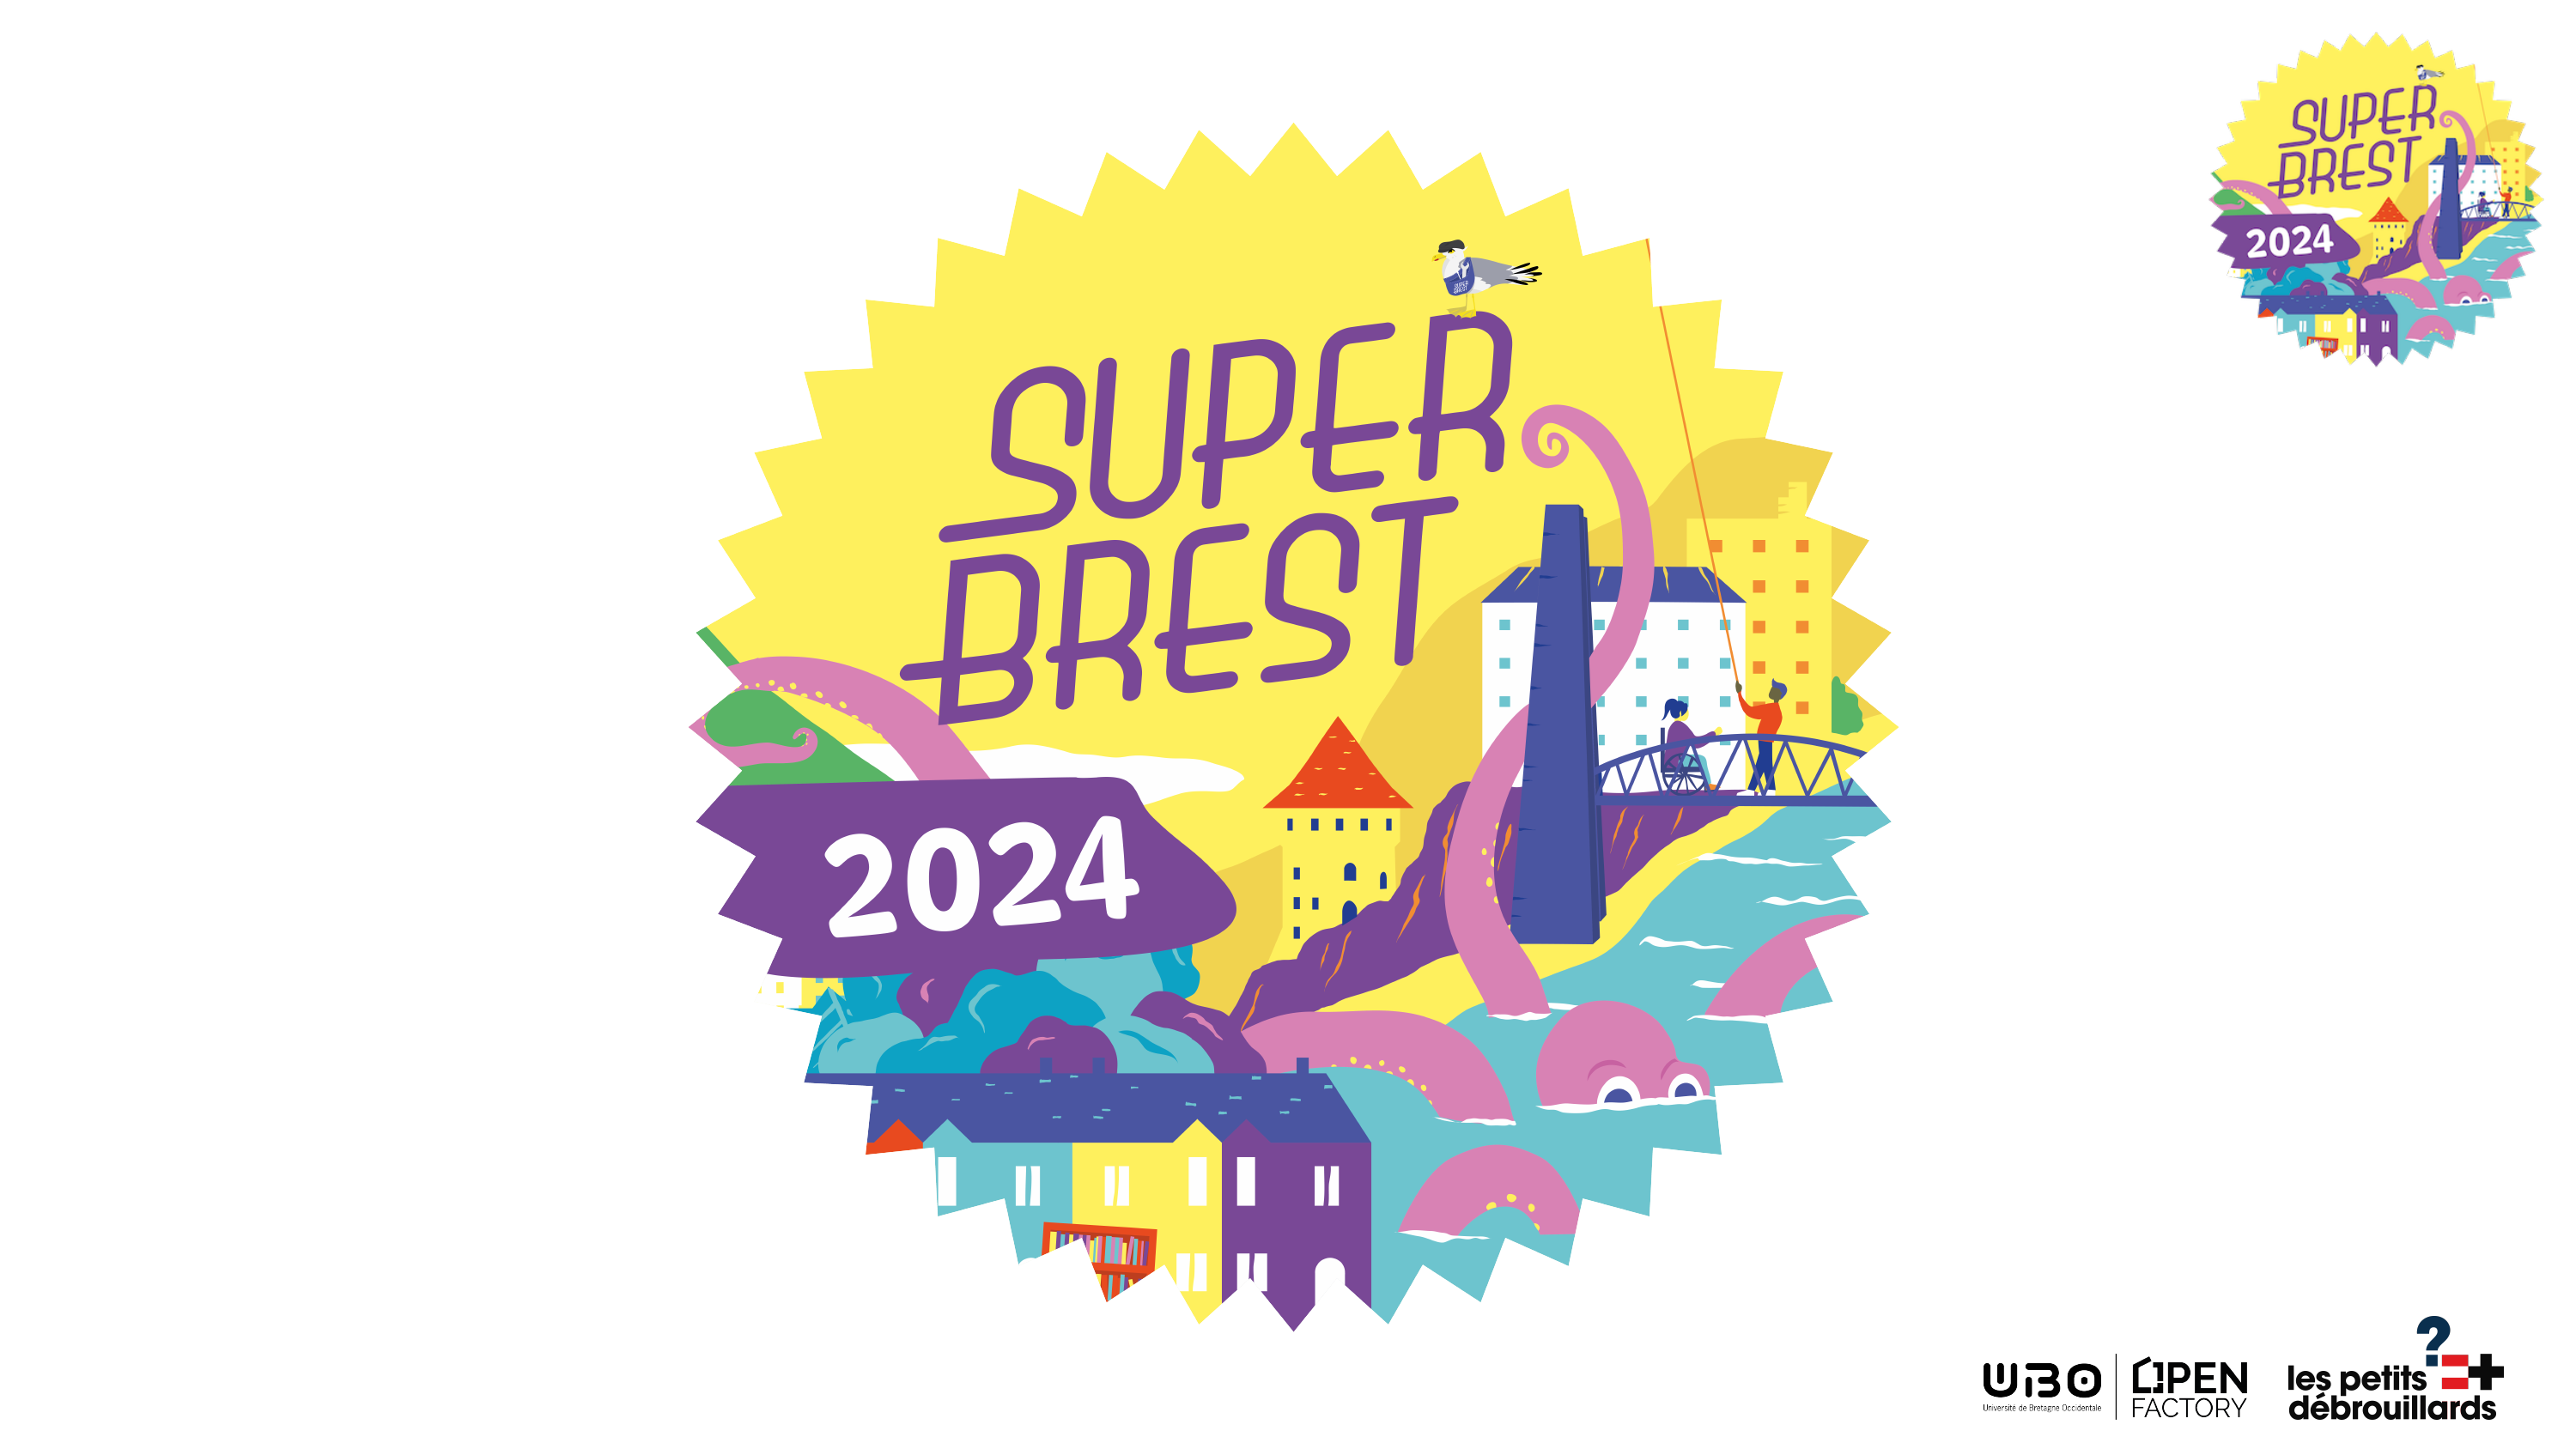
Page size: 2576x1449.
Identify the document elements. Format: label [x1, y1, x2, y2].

picture [568, 3, 2247, 1449]
picture [2176, 0, 2576, 400]
picture [2288, 1316, 2504, 1420]
